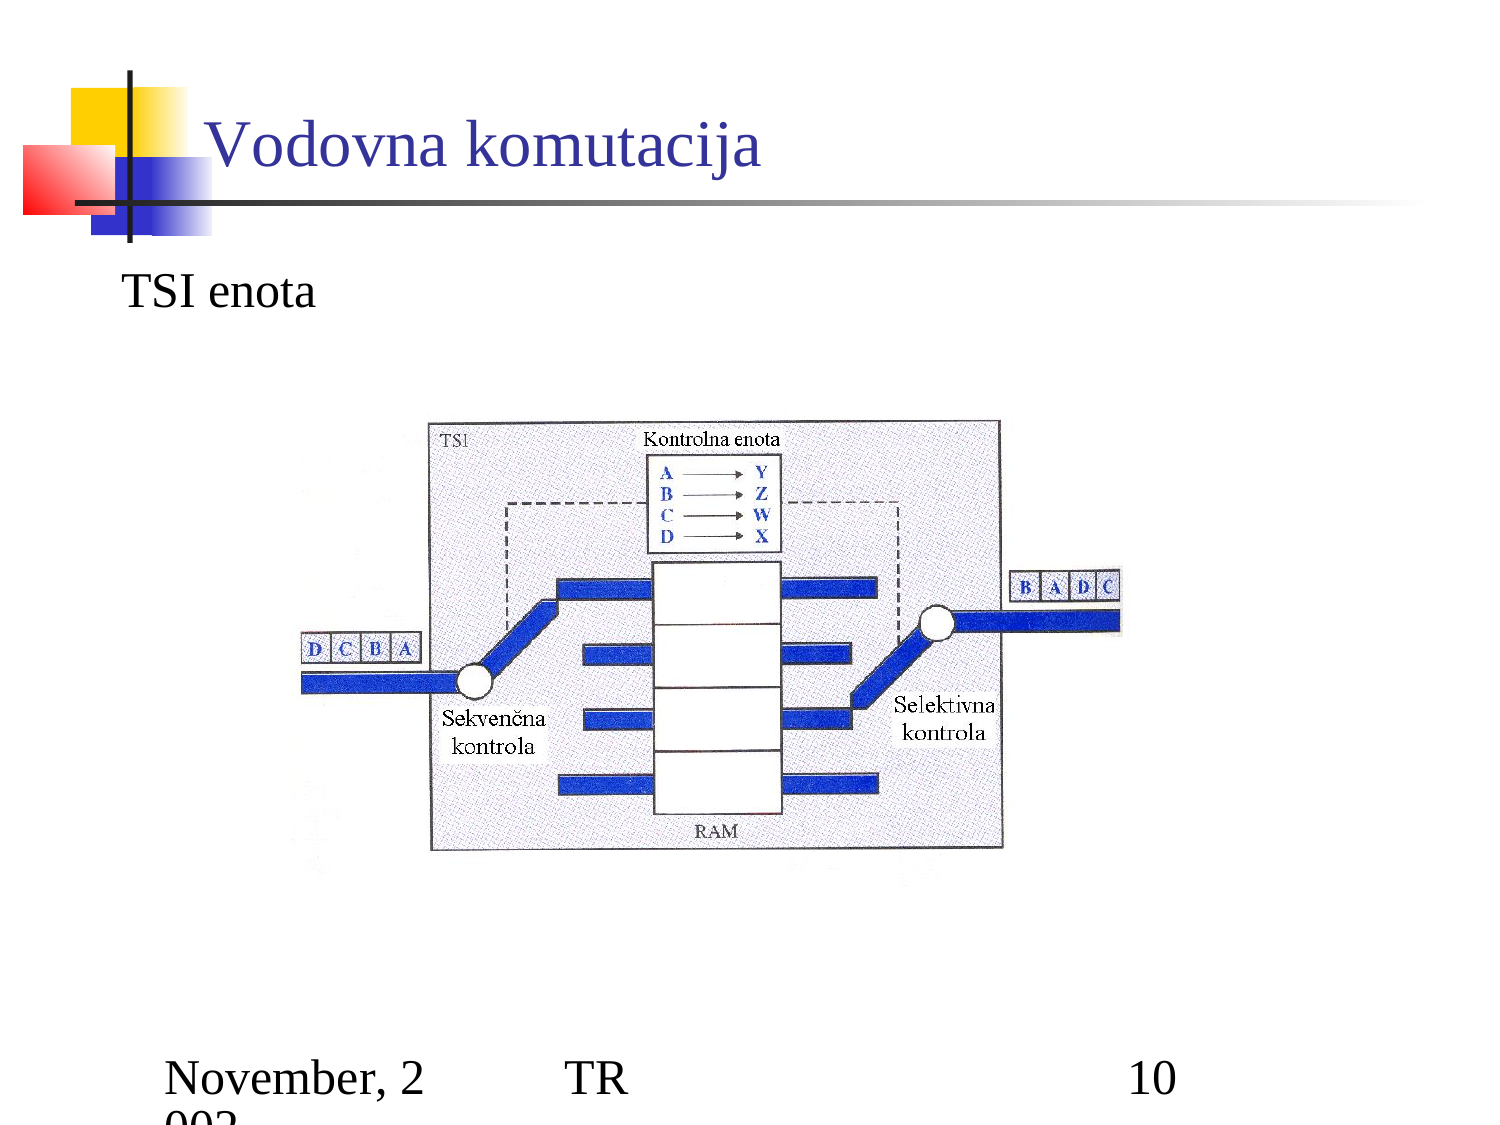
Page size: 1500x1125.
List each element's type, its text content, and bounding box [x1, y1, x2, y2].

list TSI enota [50, 249, 1469, 351]
title Vodovna komutacija [188, 92, 1468, 188]
picture [275, 374, 1150, 886]
